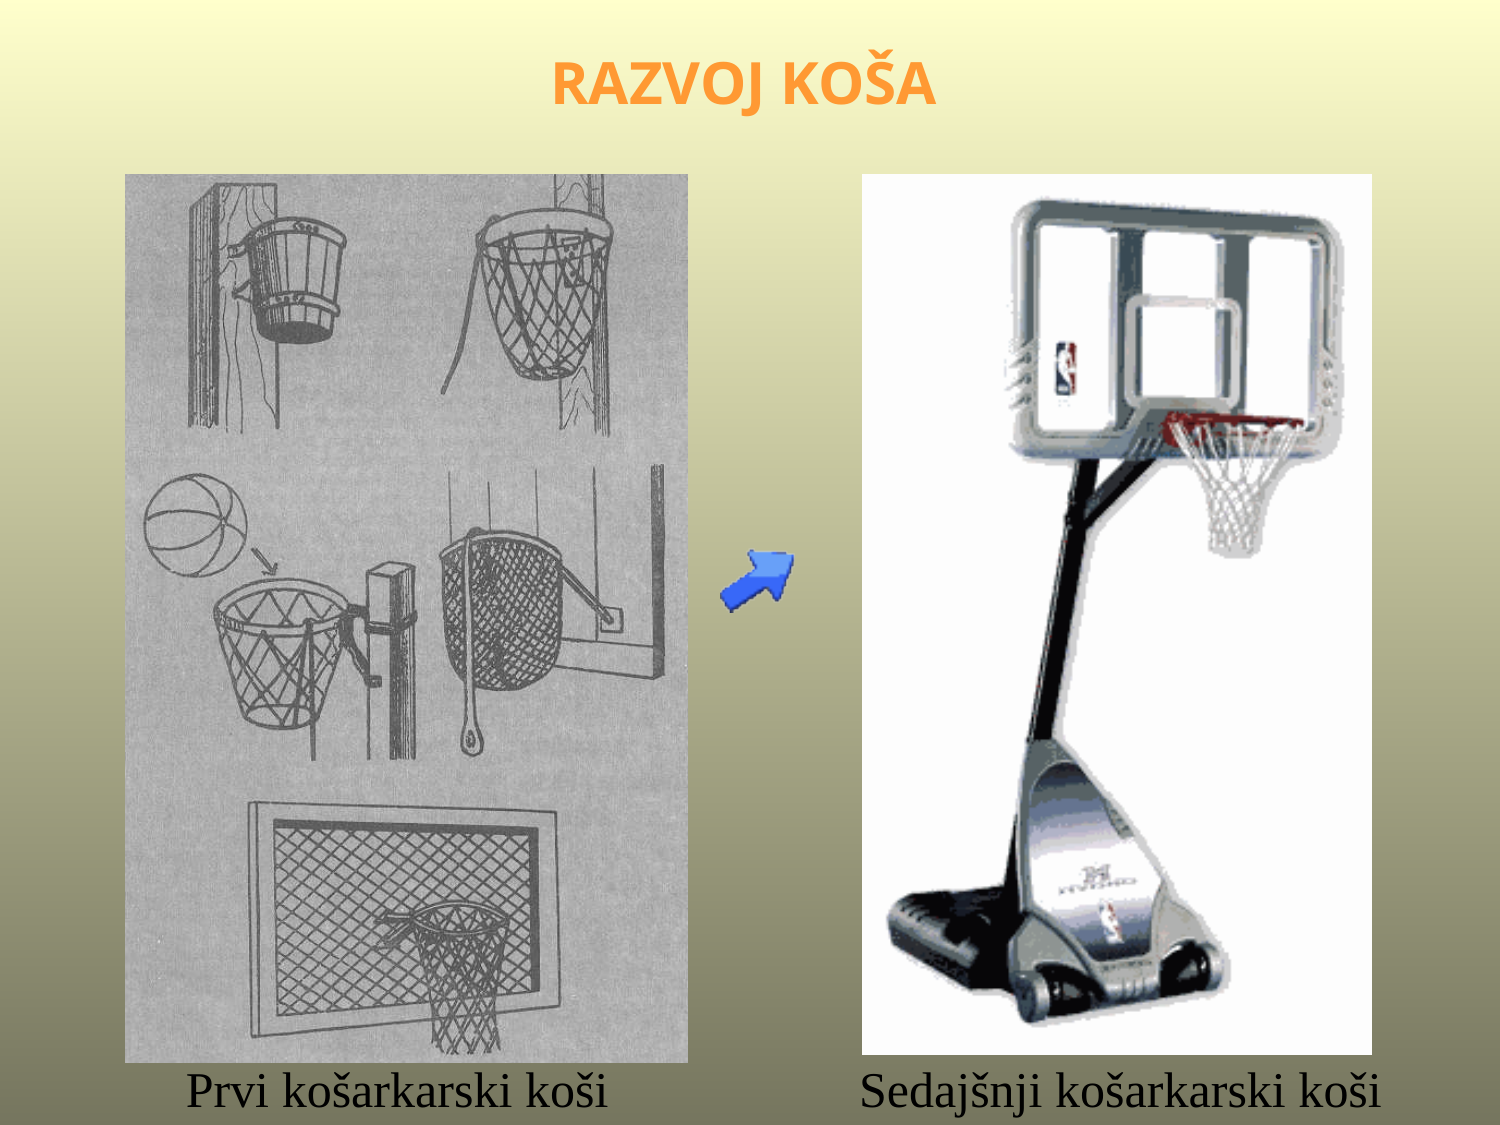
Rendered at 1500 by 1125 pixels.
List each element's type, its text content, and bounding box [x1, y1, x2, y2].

picture [720, 532, 800, 613]
text_box RAZVOJ KOŠA [37, 37, 1450, 125]
text_box Prvi košarkarski koši [171, 1049, 632, 1125]
text_box Sedajšnji košarkarski koši [844, 1049, 1424, 1125]
picture [125, 174, 688, 1063]
picture [862, 174, 1372, 1049]
